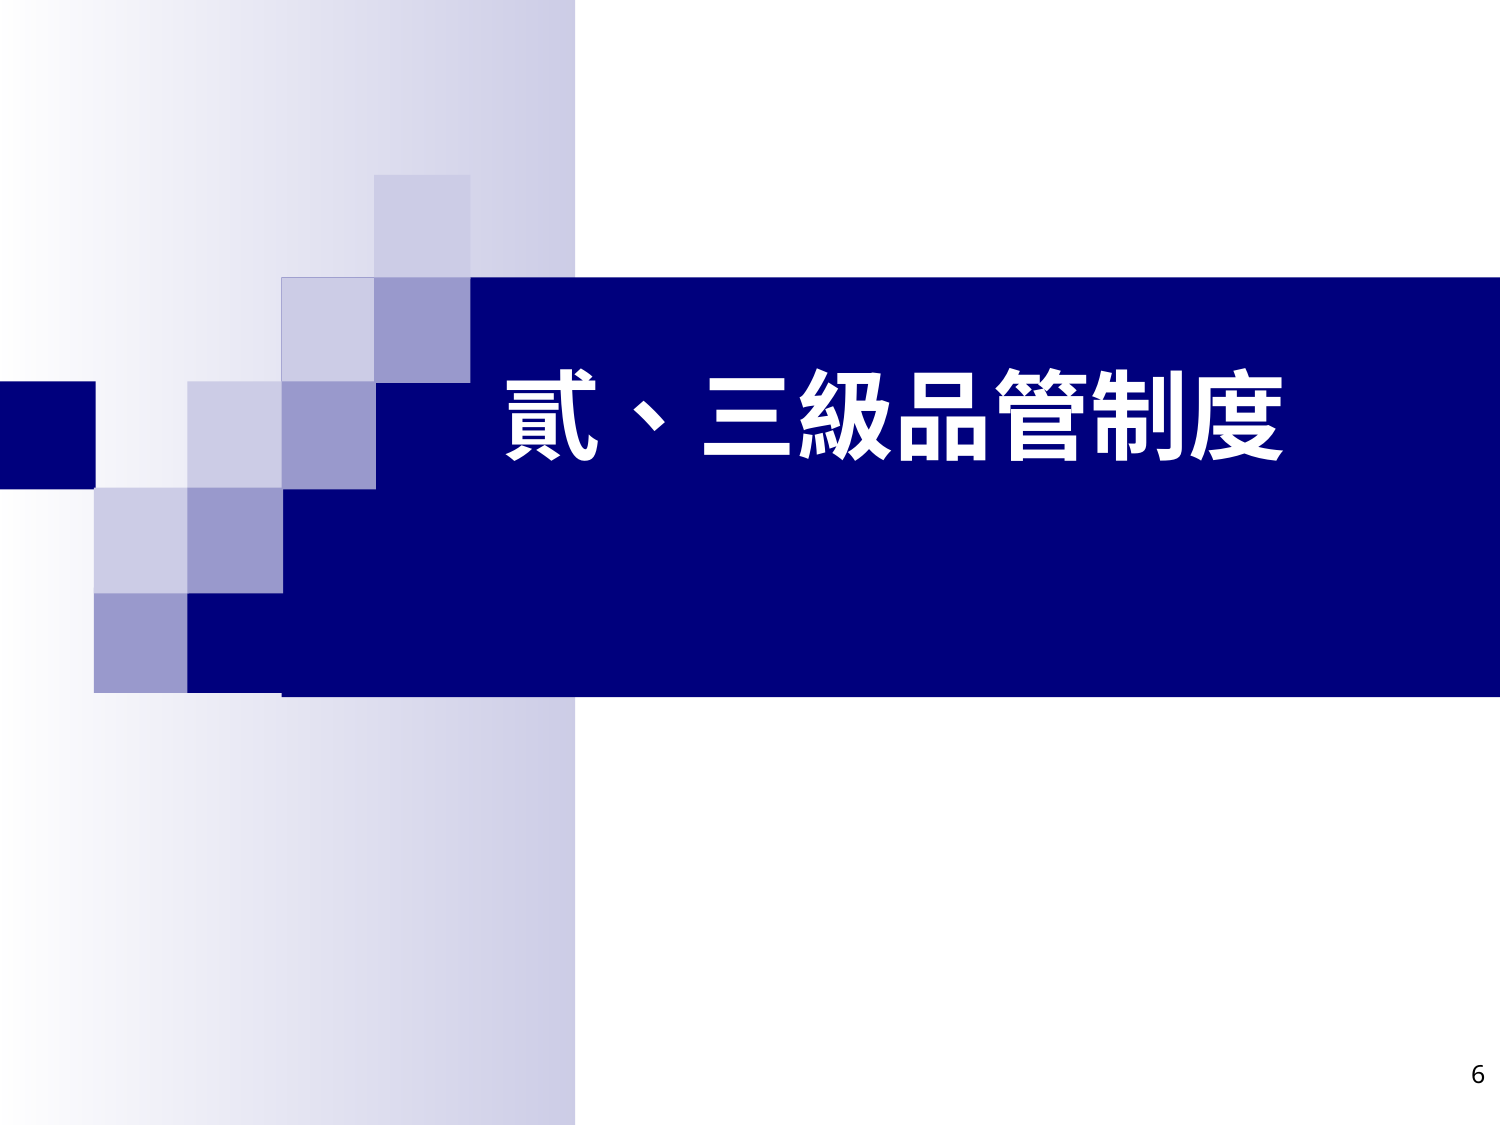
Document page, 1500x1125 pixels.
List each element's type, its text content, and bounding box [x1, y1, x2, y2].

text_box <number> [1149, 1025, 1500, 1101]
title 貳、三級品管制度 [487, 299, 1476, 663]
